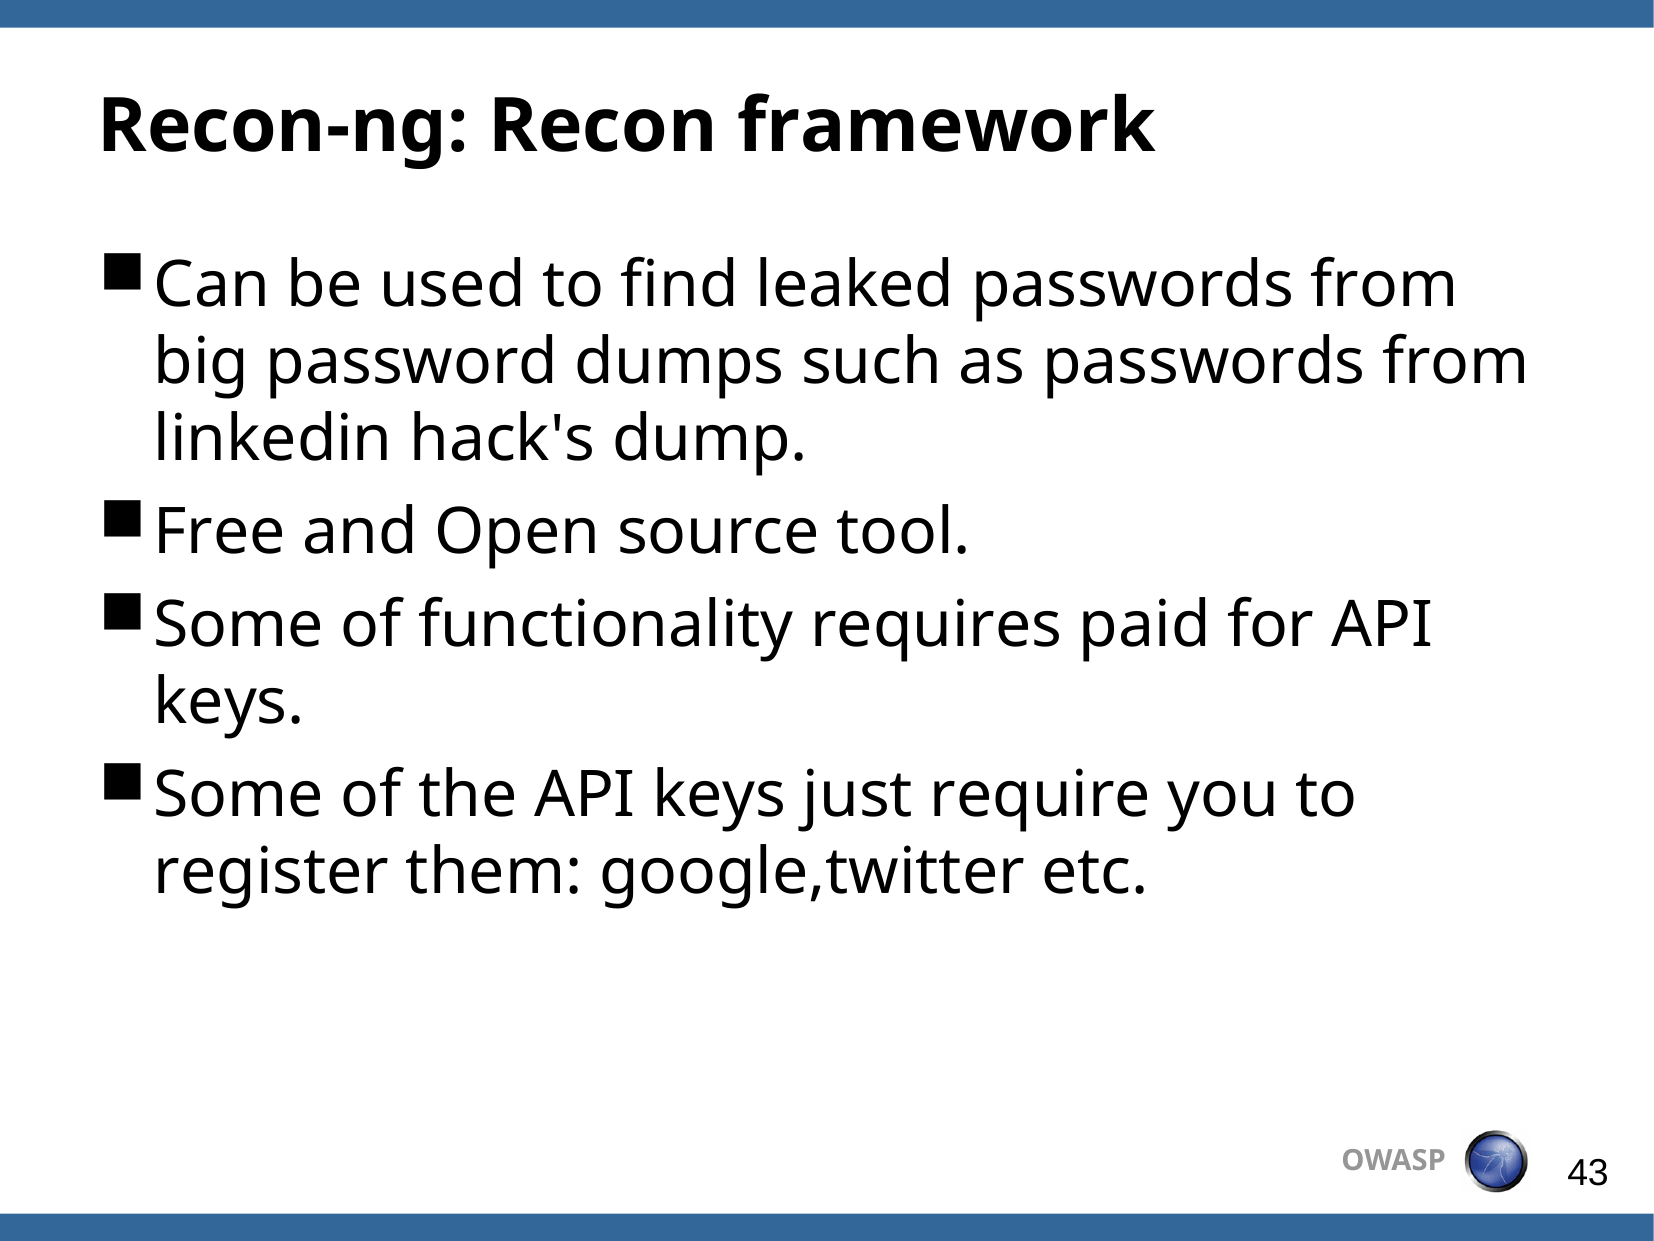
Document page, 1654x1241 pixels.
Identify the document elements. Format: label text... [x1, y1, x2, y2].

picture [1460, 1129, 1530, 1193]
title Recon-ng: Recon framework [82, 35, 1571, 207]
list Can be used to find leaked passwords from big password dumps such as passwords from linkedin hack's dump. Free and Open source tool. Some of functionality requires paid for API keys. Some of the API keys just require you to register them: google,twitter etc. [82, 234, 1571, 1108]
